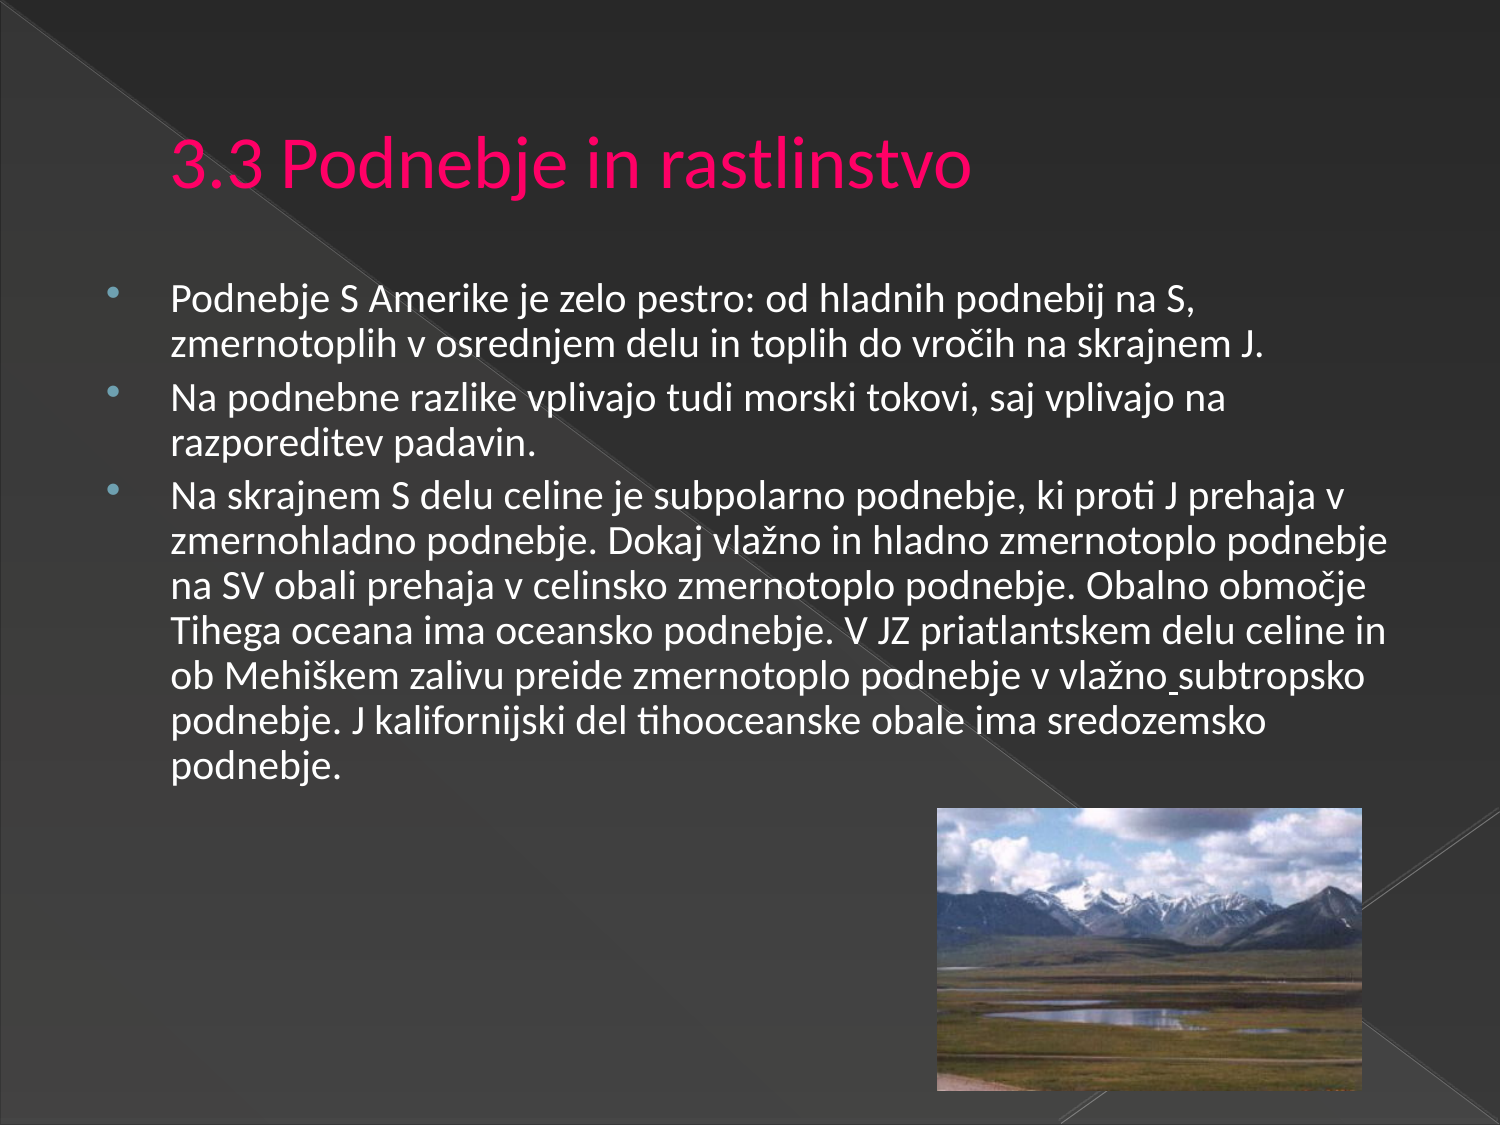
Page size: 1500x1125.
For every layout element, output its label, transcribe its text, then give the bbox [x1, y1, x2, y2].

picture [937, 808, 1362, 1091]
title 3.3 Podnebje in rastlinstvo [75, 43, 1425, 274]
list Podnebje S Amerike je zelo pestro: od hladnih podnebij na S, zmernotoplih v osrednjem delu in toplih do vročih na skrajnem J. Na podnebne razlike vplivajo tudi morski tokovi, saj vplivajo na razporeditev padavin. Na skrajnem S delu celine je subpolarno podnebje, ki proti J prehaja v zmernohladno podnebje. Dokaj vlažno in hladno zmernotoplo podnebje na SV obali prehaja v celinsko zmernotoplo podnebje. Obalno območje Tihega oceana ima oceansko podnebje. V JZ priatlantskem delu celine in ob Mehiškem zalivu preide zmernotoplo podnebje v vlažno subtropsko podnebje. J kalifornijski del tihooceanske obale ima sredozemsko podnebje. [82, 269, 1432, 1020]
